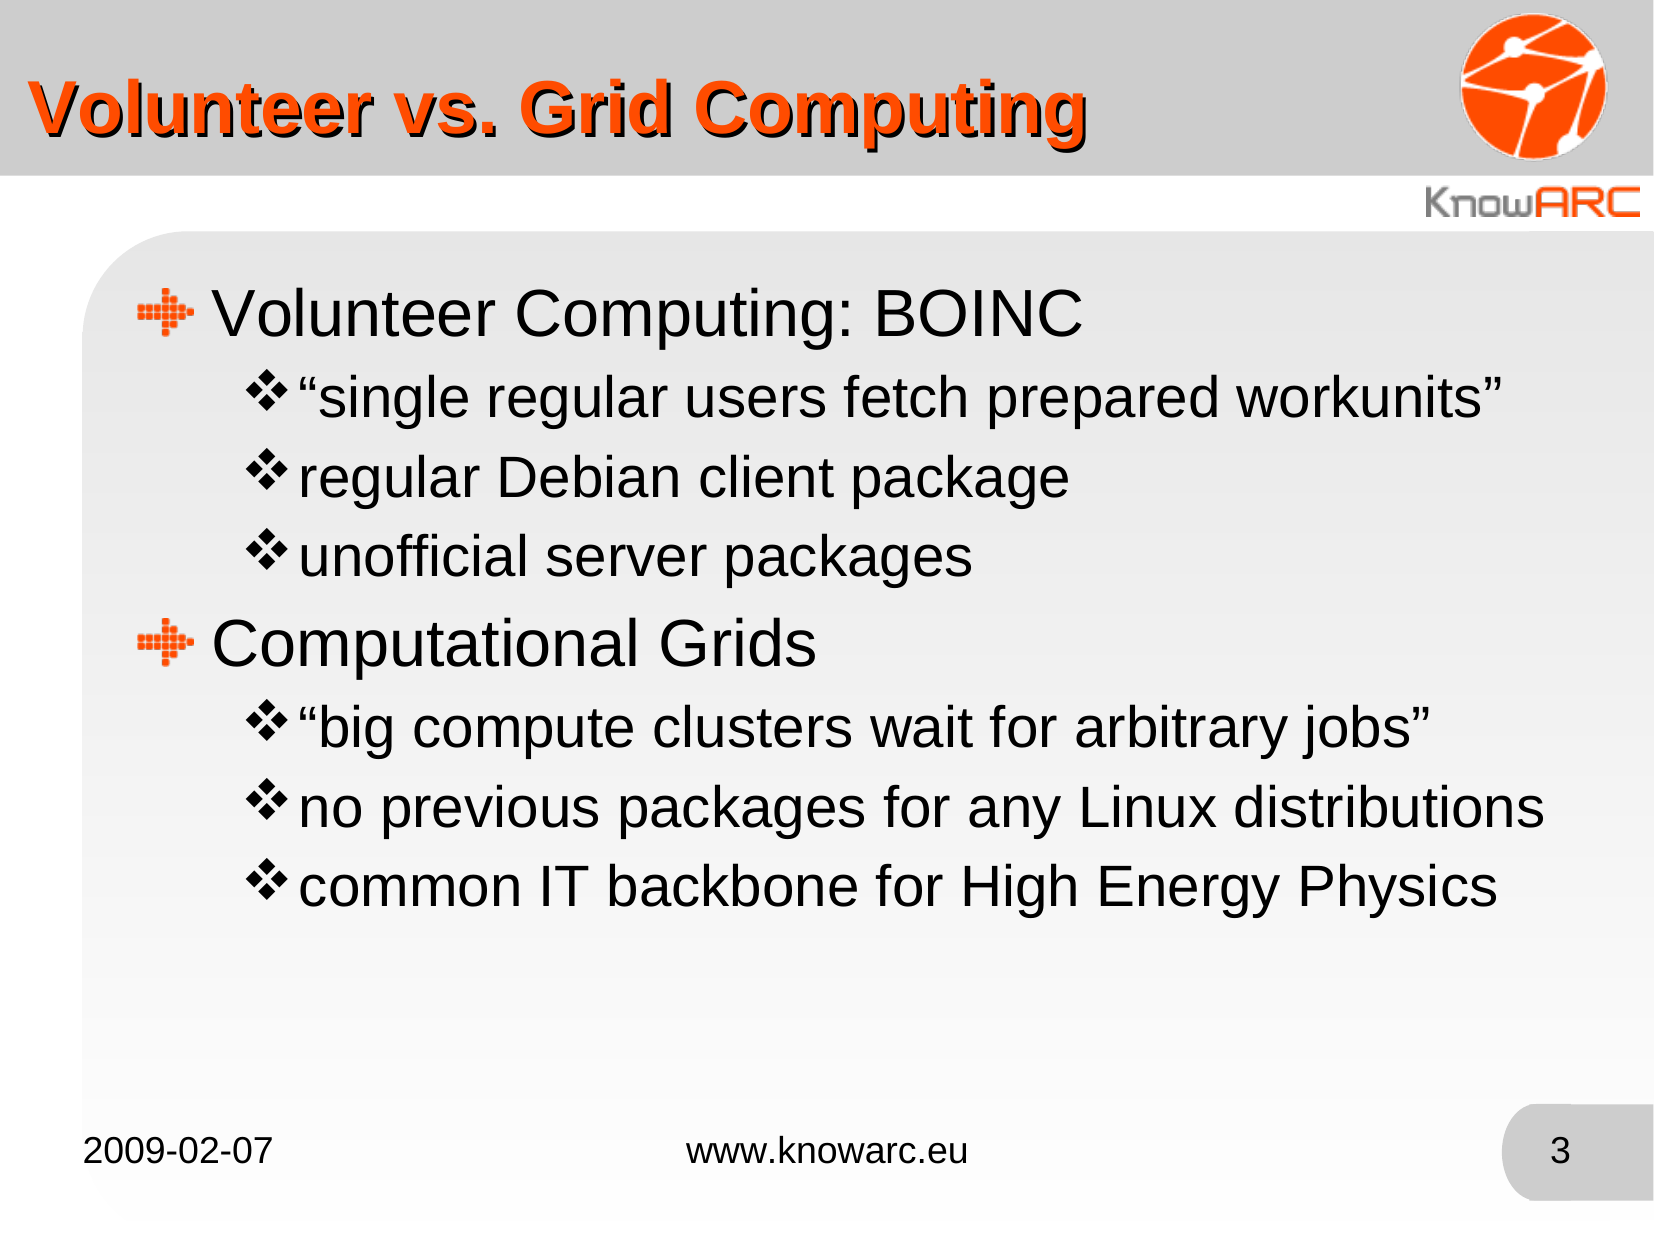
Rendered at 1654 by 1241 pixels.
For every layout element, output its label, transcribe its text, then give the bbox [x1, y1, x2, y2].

list Volunteer Computing: BOINC “single regular users fetch prepared workunits” regular Debian client package unofficial server packages Computational Grids “big compute clusters wait for arbitrary jobs” no previous packages for any Linux distributions common IT backbone for High Energy Physics [137, 275, 1571, 1108]
title Volunteer vs. Grid Computing [27, 0, 1365, 216]
picture [1426, 13, 1640, 217]
